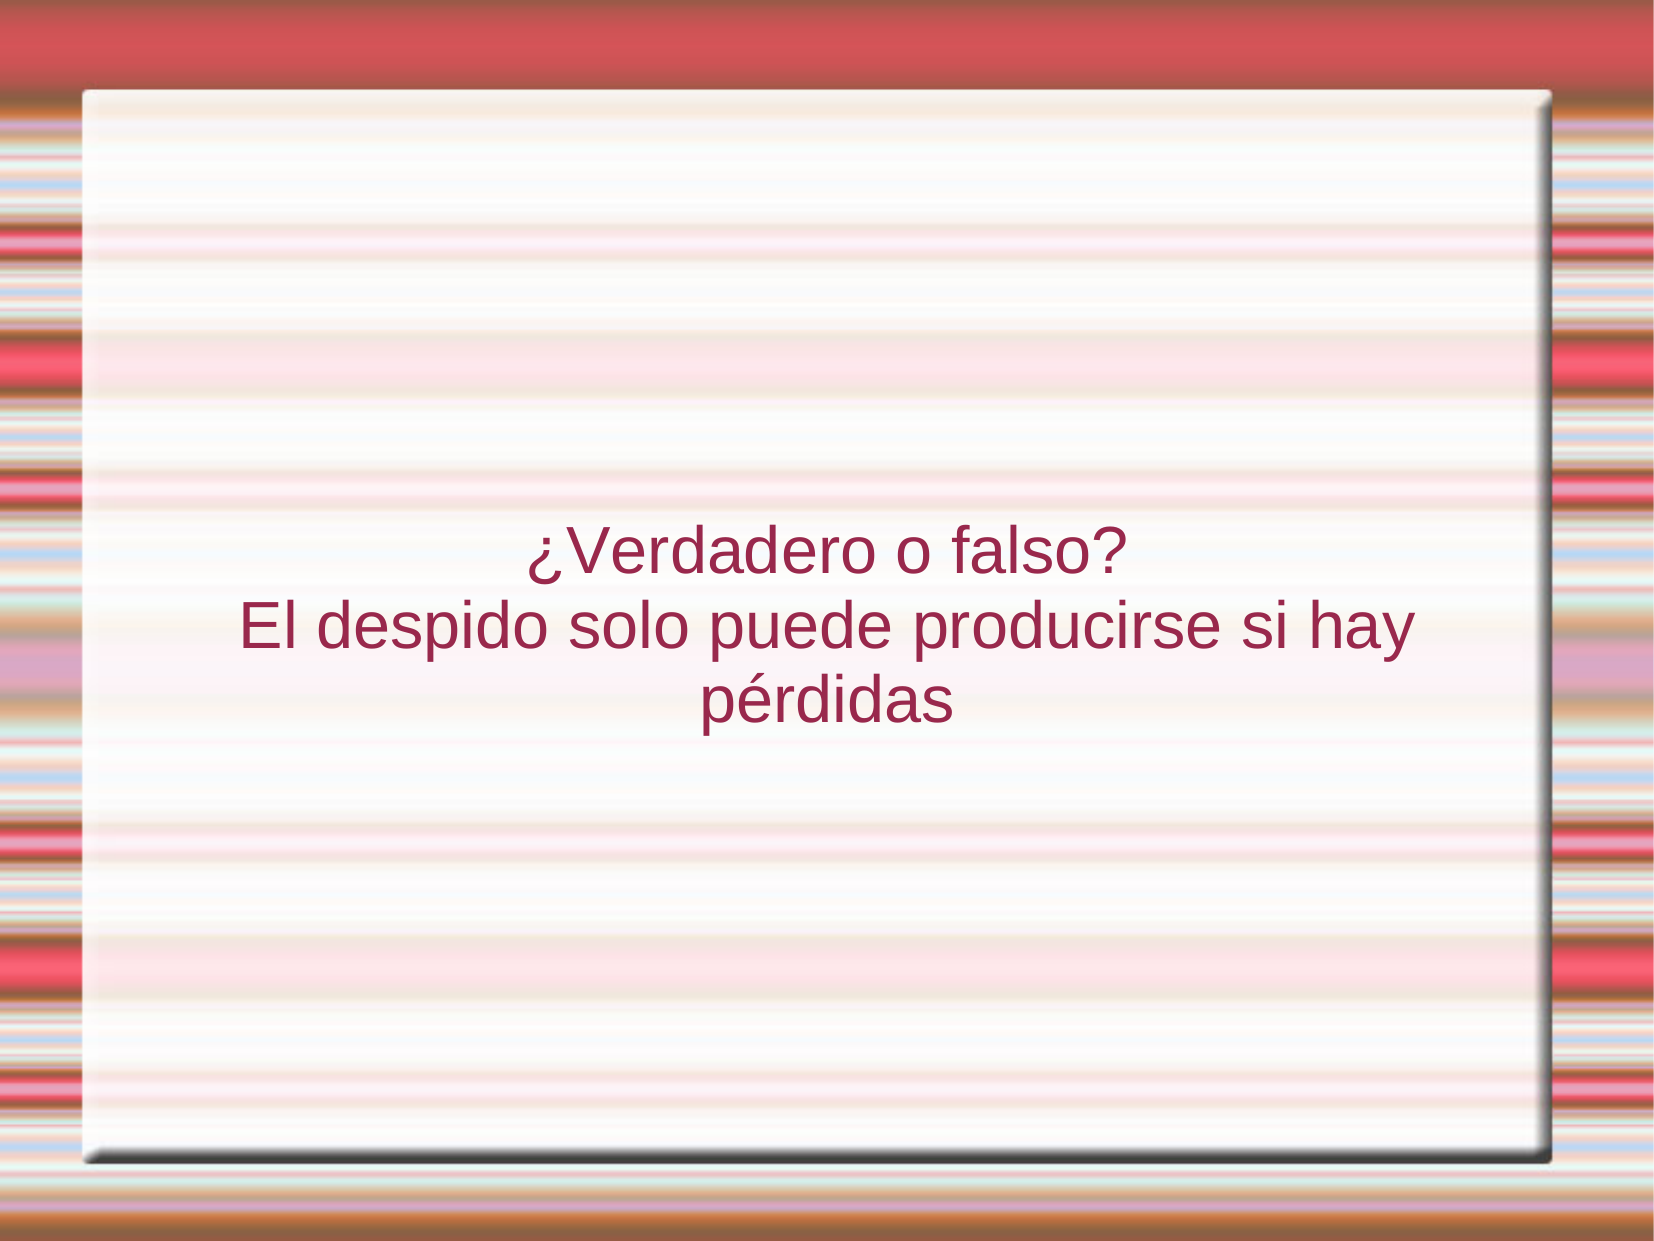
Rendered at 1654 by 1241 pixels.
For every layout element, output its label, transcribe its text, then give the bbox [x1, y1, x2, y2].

picture [0, 0, 1654, 1241]
text_box ¿Verdadero o falso? El despido solo puede producirse si hay pérdidas [121, 114, 1534, 1133]
